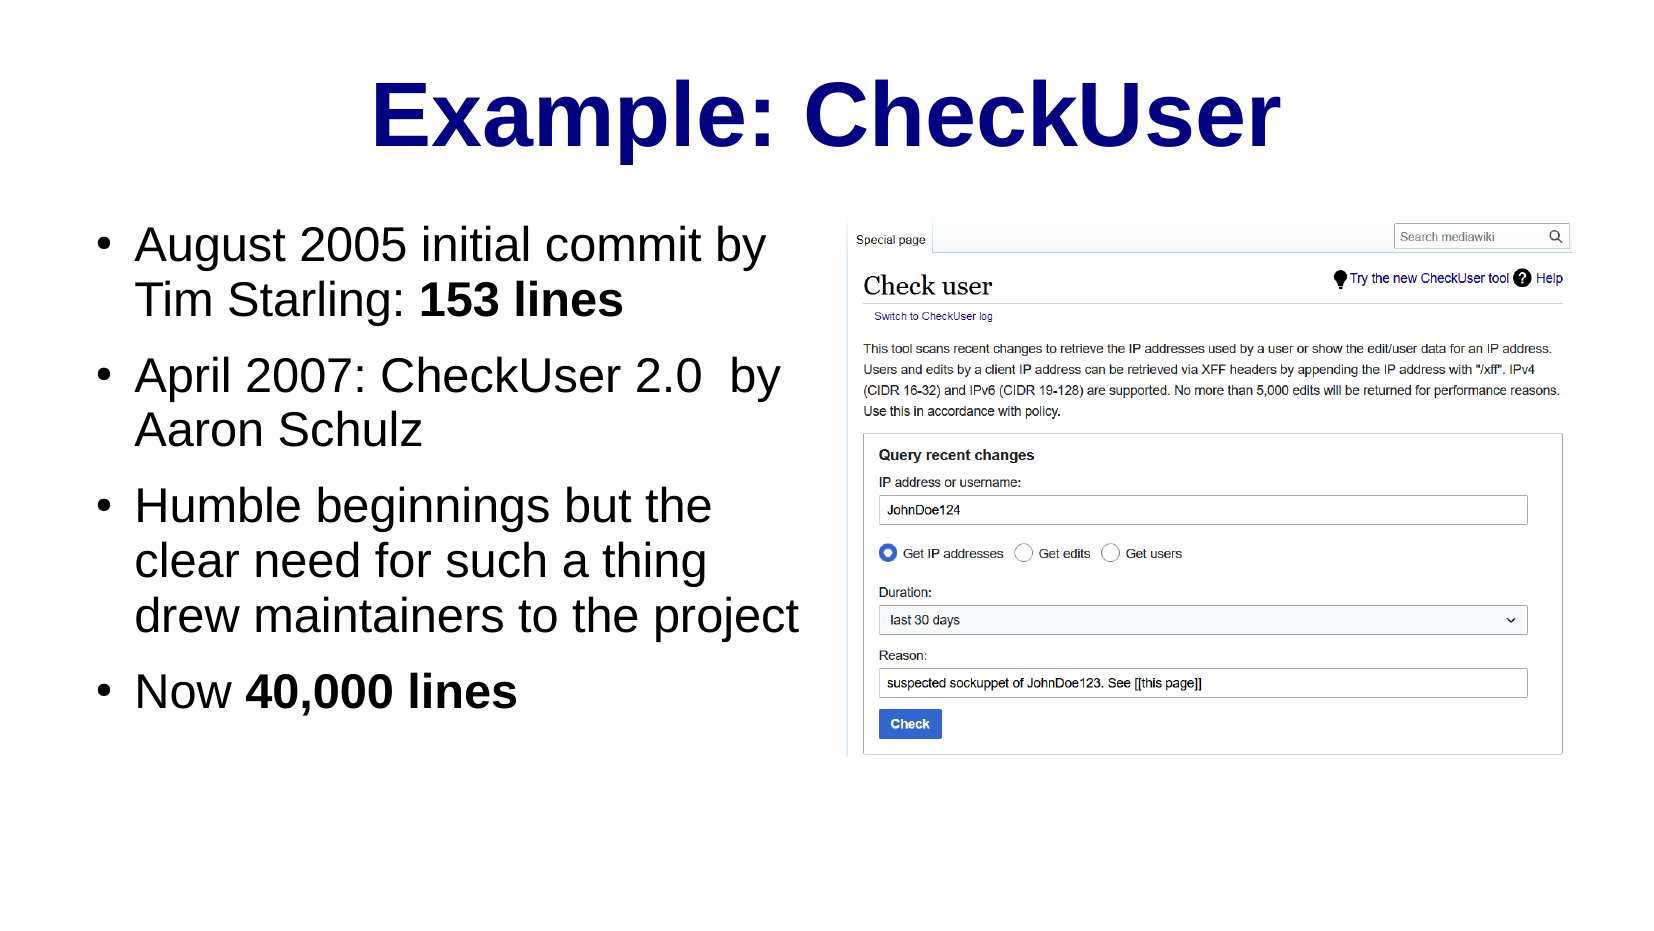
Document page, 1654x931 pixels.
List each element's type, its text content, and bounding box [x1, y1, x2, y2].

picture [845, 217, 1572, 757]
list August 2005 initial commit by Tim Starling: 153 lines April 2007: CheckUser 2.0 by Aaron Schulz Humble beginnings but the clear need for such a thing drew maintainers to the project Now 40,000 lines [82, 217, 809, 758]
title Example: CheckUser [82, 37, 1571, 193]
